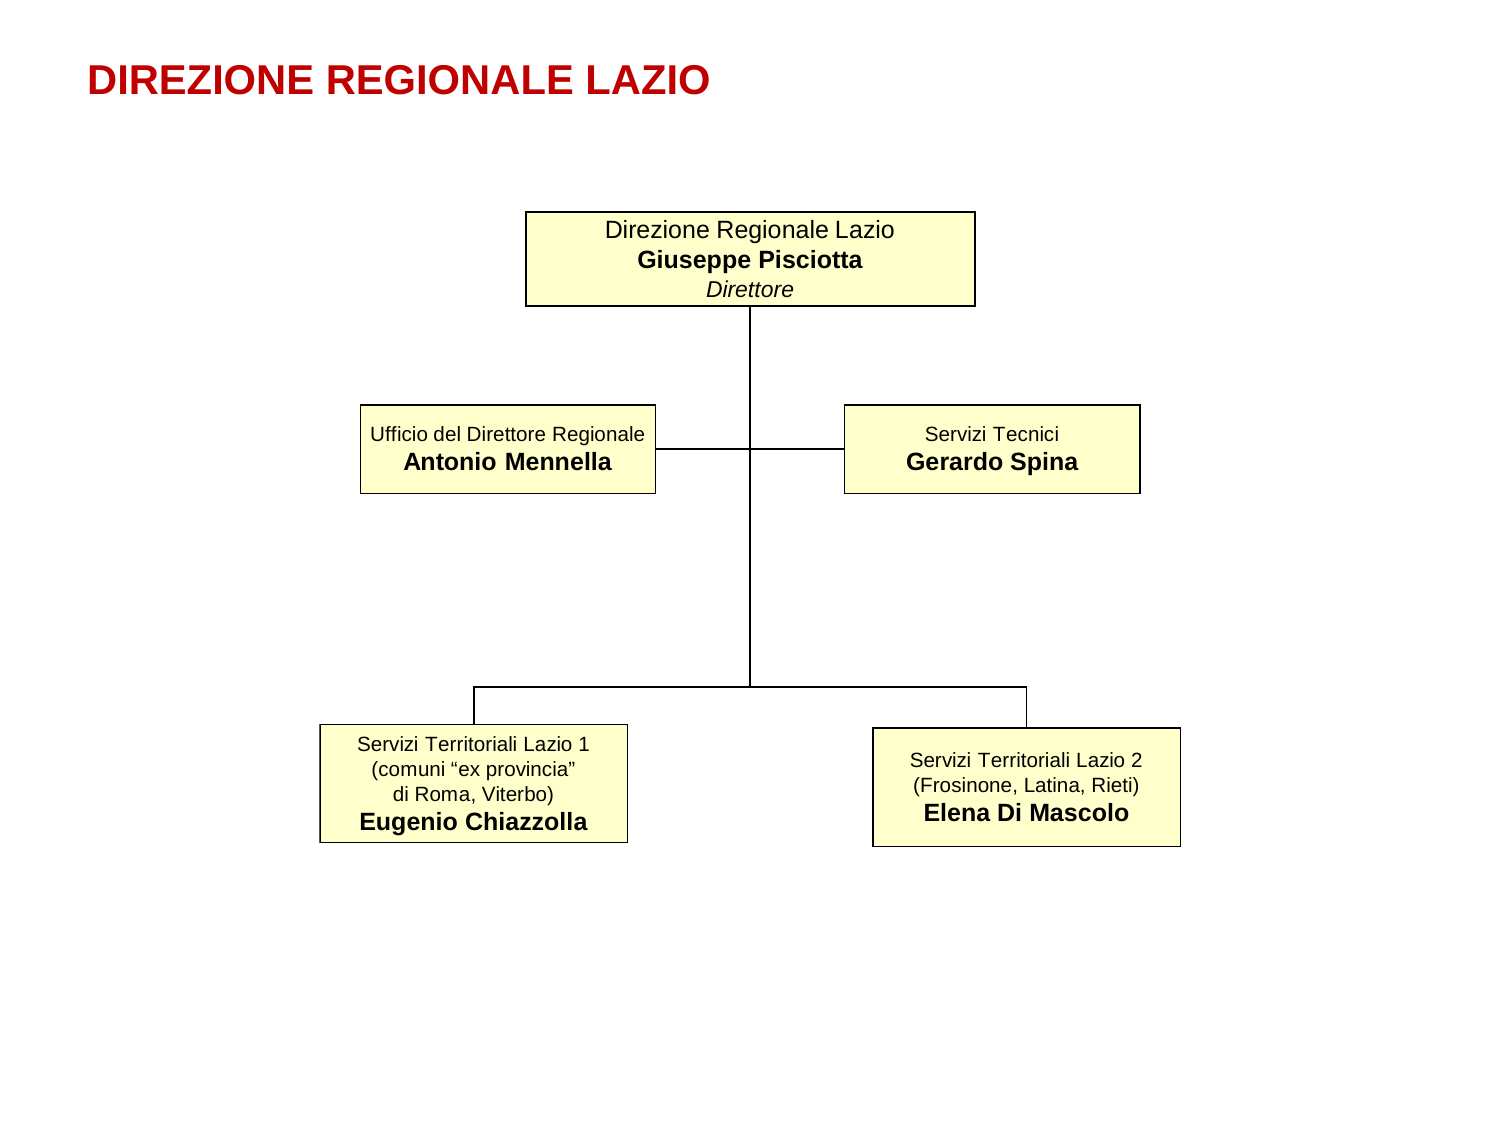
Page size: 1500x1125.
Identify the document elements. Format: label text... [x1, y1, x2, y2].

picture [319, 206, 1181, 851]
title DIREZIONE REGIONALE LAZIO [72, 45, 1462, 128]
